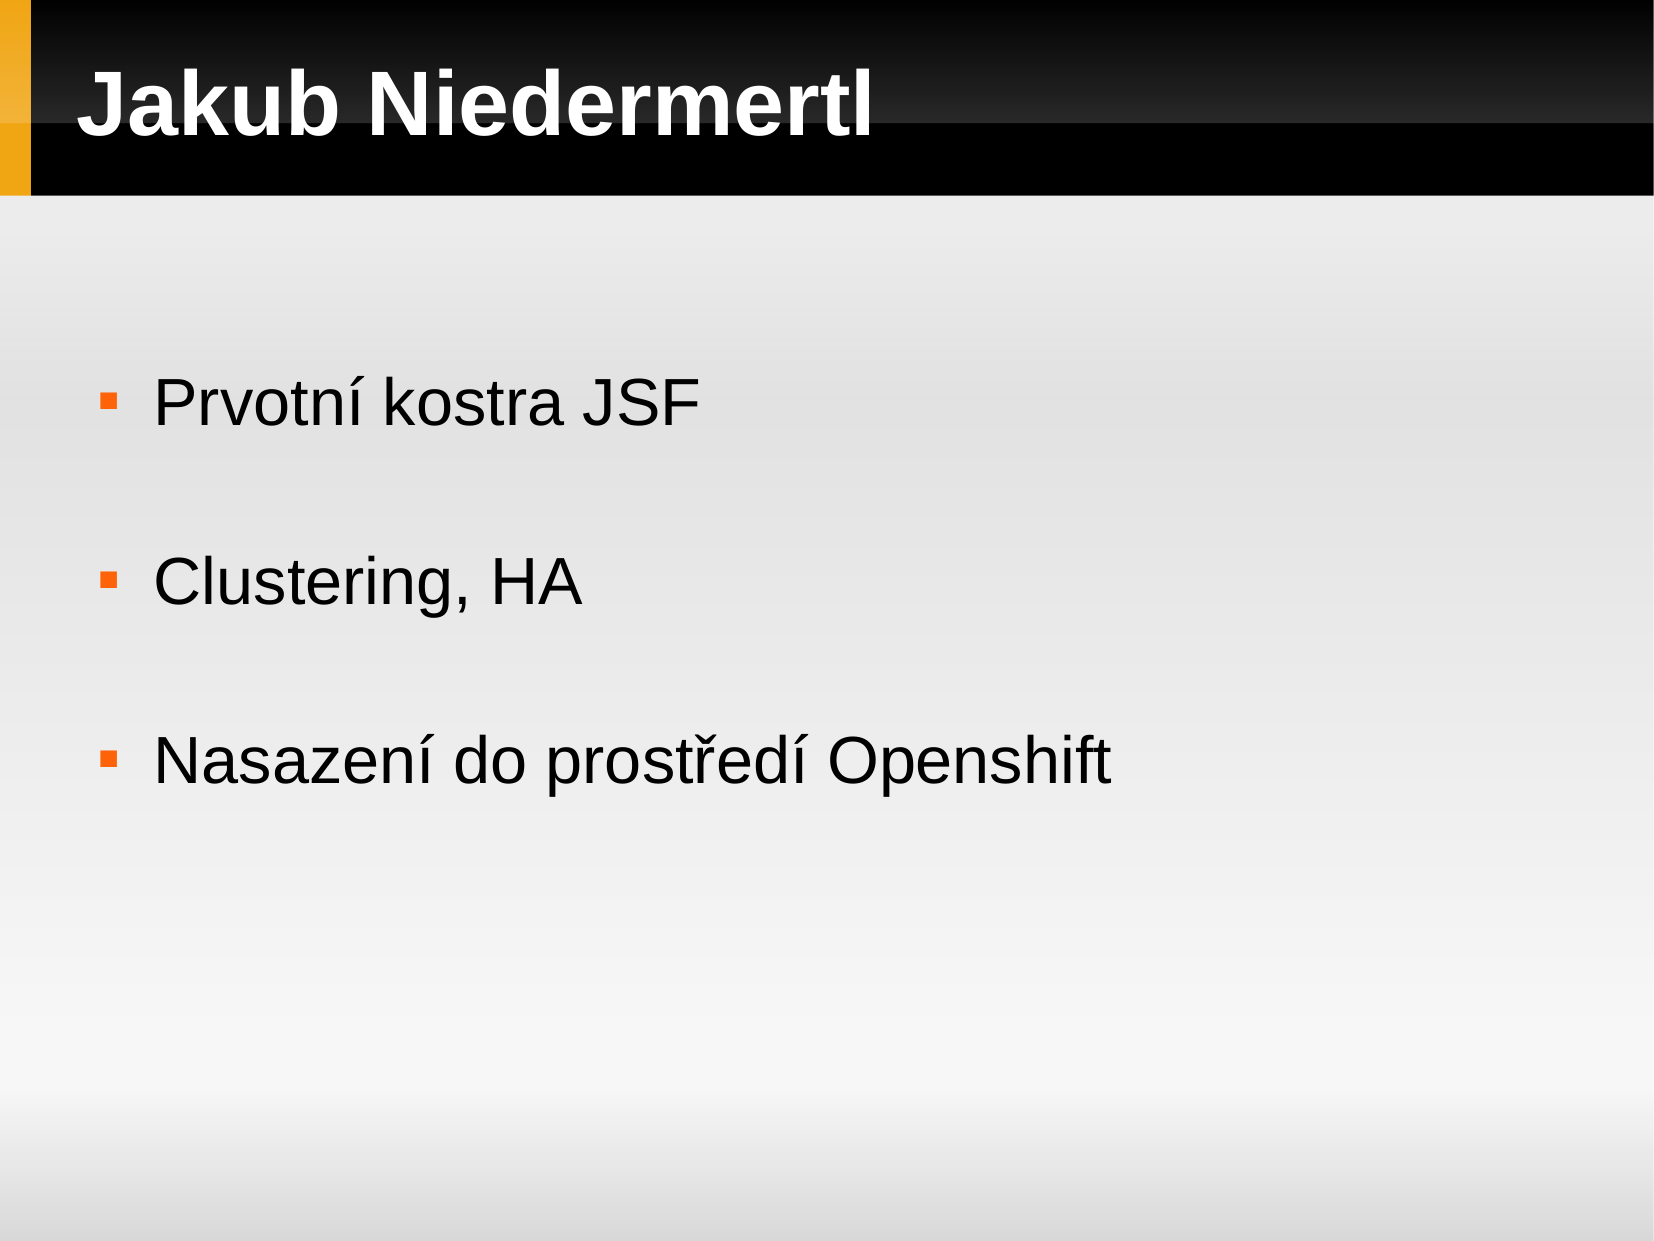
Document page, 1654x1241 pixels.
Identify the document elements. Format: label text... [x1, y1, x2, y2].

picture [0, 0, 1654, 1241]
title Jakub Niedermertl [76, 0, 1565, 208]
list Prvotní kostra JSF Clustering, HA Nasazení do prostředí Openshift [82, 290, 1571, 1109]
